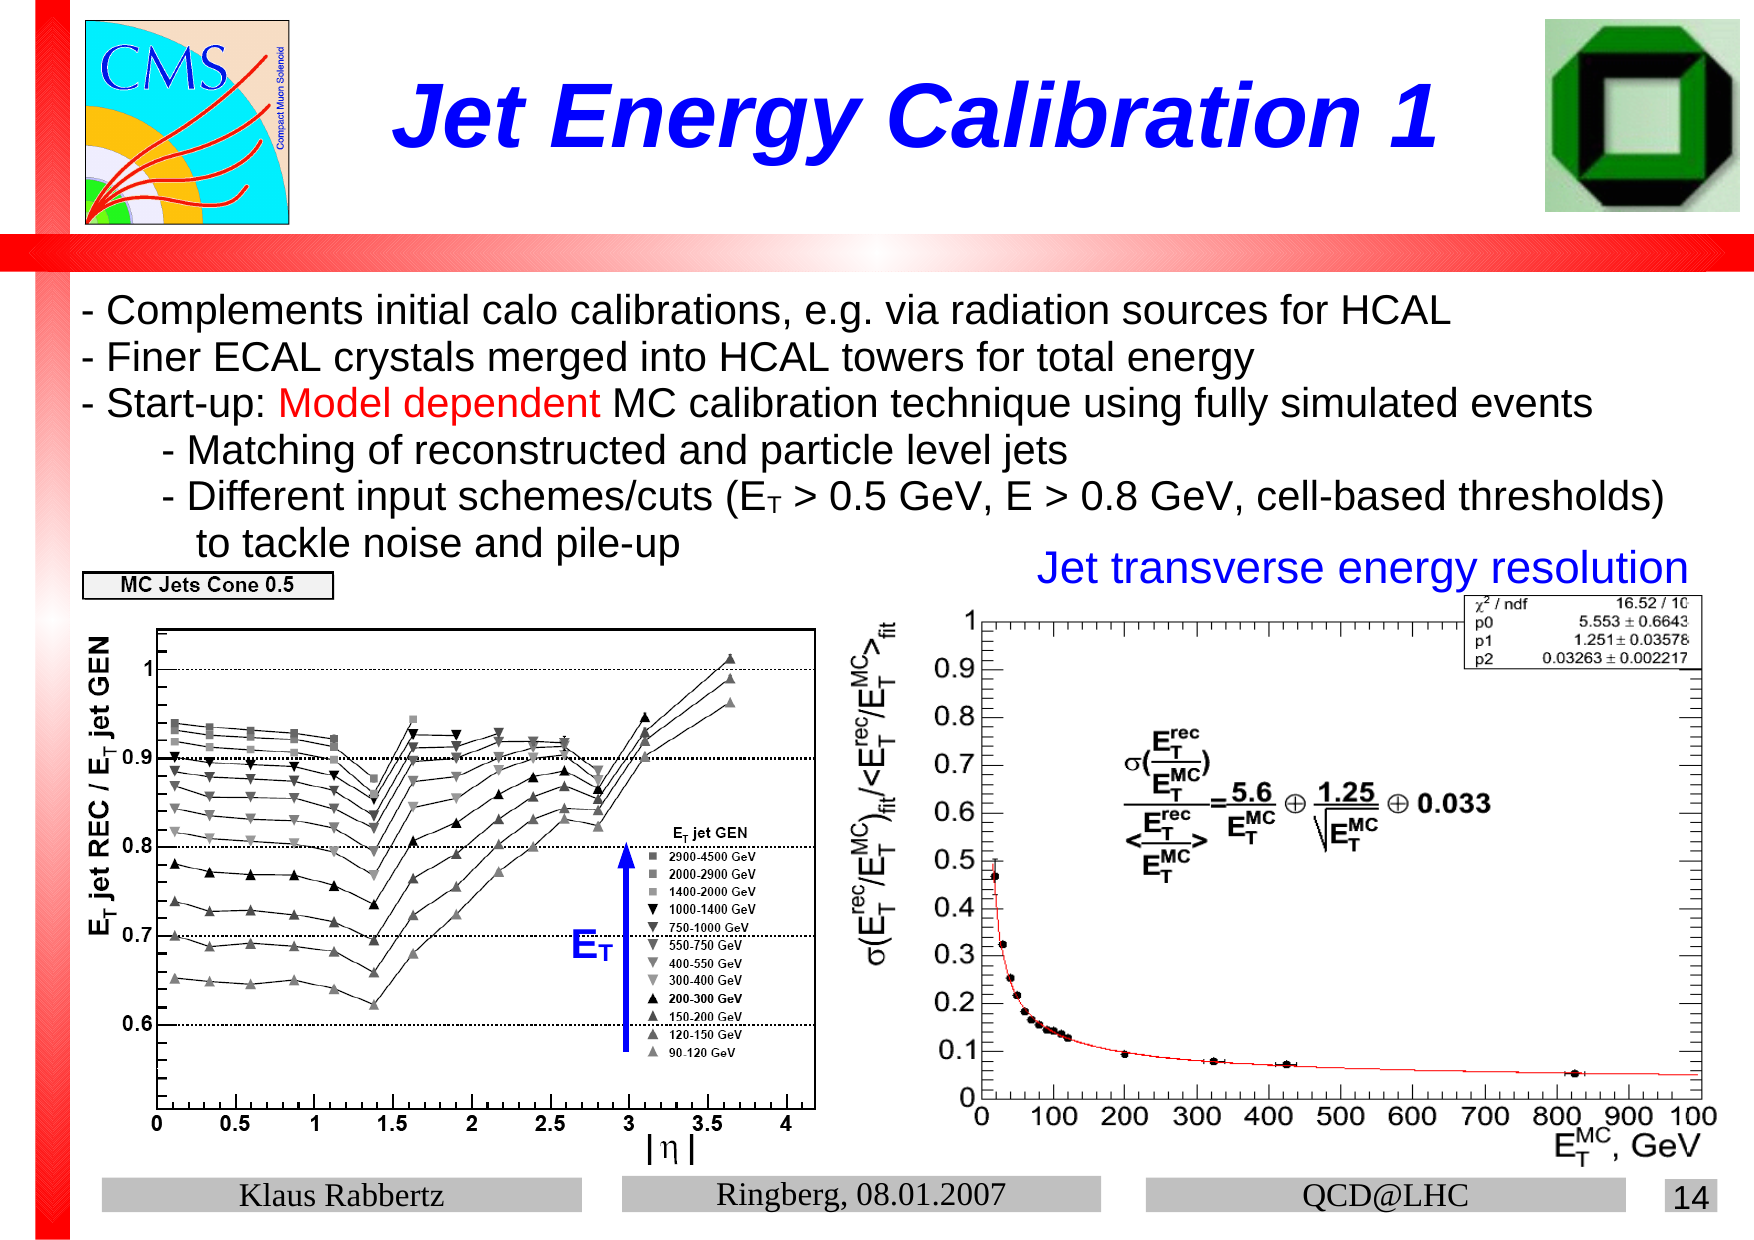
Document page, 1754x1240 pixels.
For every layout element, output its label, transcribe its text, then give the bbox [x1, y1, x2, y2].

text_box ET [570, 921, 613, 1003]
picture [84, 19, 290, 225]
text_box - Complements initial calo calibrations, e.g. via radiation sources for HCAL - Finer ECAL crystals merged into HCAL towers for total energy - Start-up: Model dependent MC calibration technique using fully simulated events - Matching of reconstructed and particle level jets - Different input schemes/cuts (ET > 0.5 GeV, E > 0.8 GeV, cell-based thresholds) to tackle noise and pile-up [80, 280, 1732, 573]
text_box Jet transverse energy resolution [1036, 541, 1690, 594]
title Jet Energy Calibration 1 [317, 11, 1517, 219]
picture [76, 564, 826, 1173]
picture [1545, 19, 1740, 212]
picture [840, 593, 1719, 1175]
